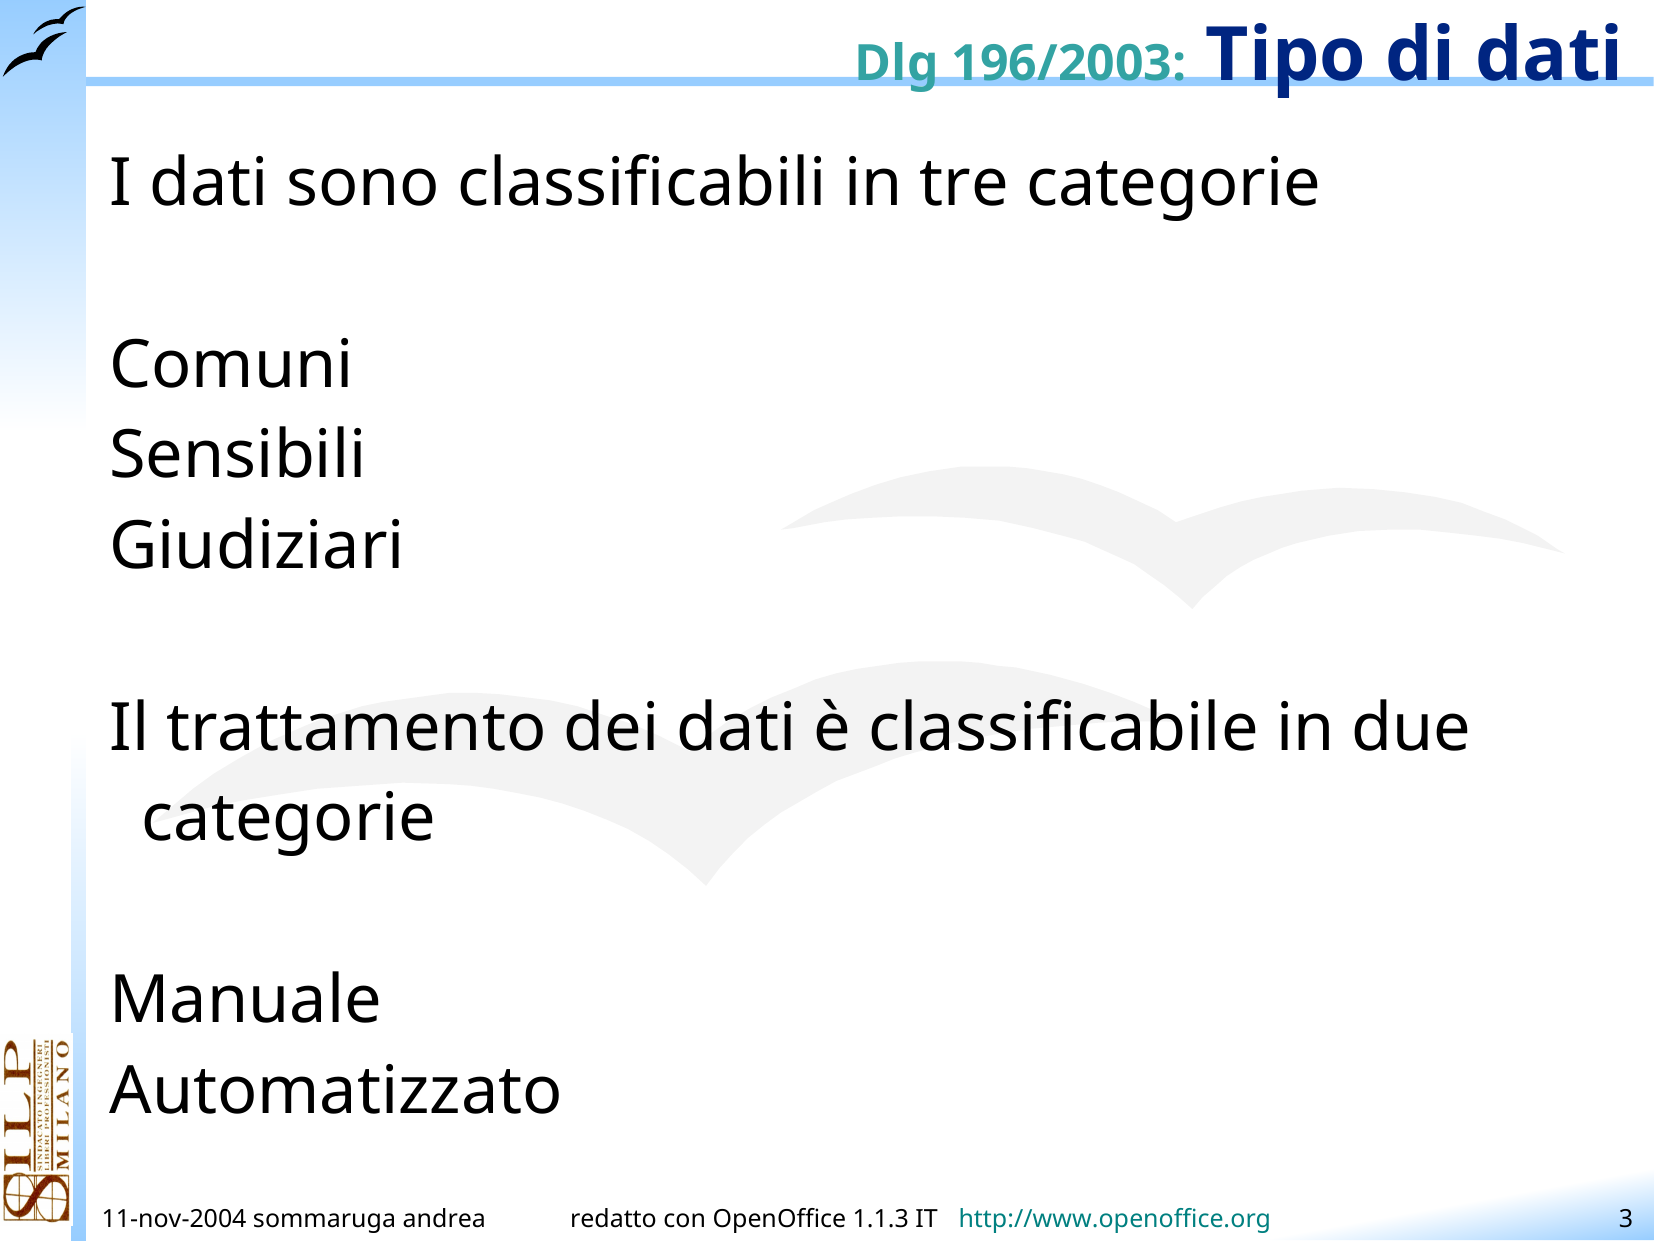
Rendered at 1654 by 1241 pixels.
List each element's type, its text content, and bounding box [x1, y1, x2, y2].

picture [0, 1033, 73, 1226]
title Dlg 196/2003: Tipo di dati [85, 0, 1654, 104]
list I dati sono classificabili in tre categorie Comuni Sensibili Giudiziari Il trattamento dei dati è classificabile in due categorie Manuale Automatizzato [85, 134, 1628, 1163]
